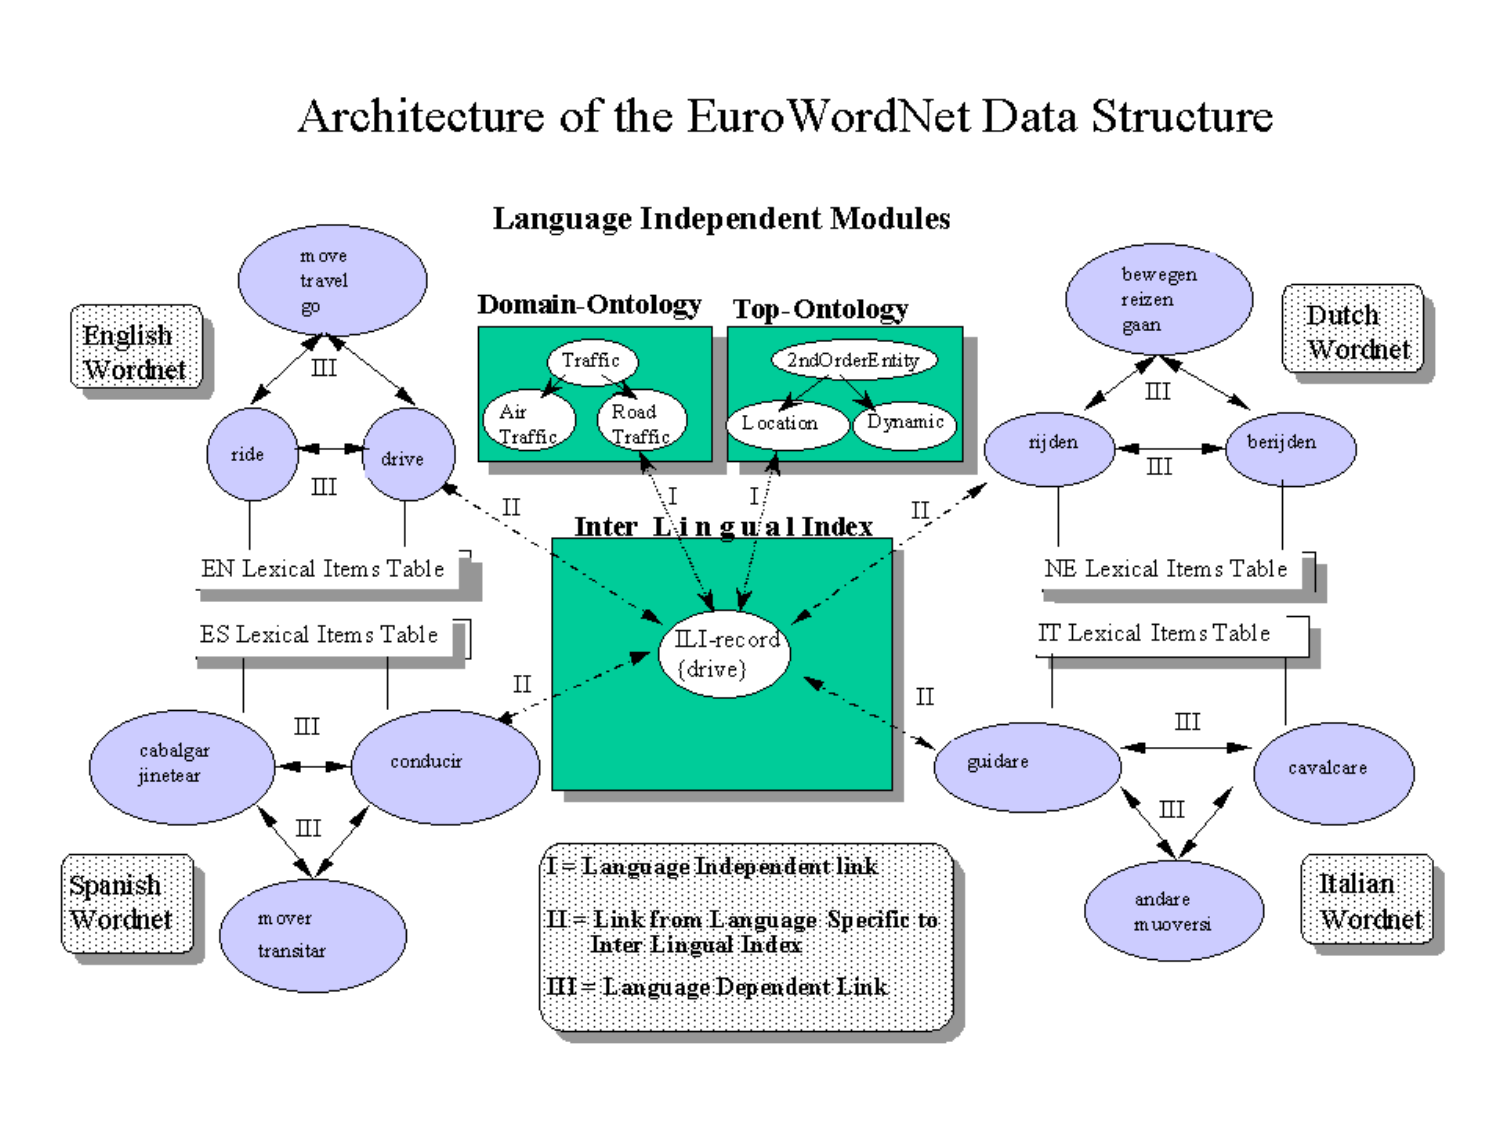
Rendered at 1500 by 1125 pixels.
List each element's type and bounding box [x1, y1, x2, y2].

chart [0, 0, 1500, 1125]
